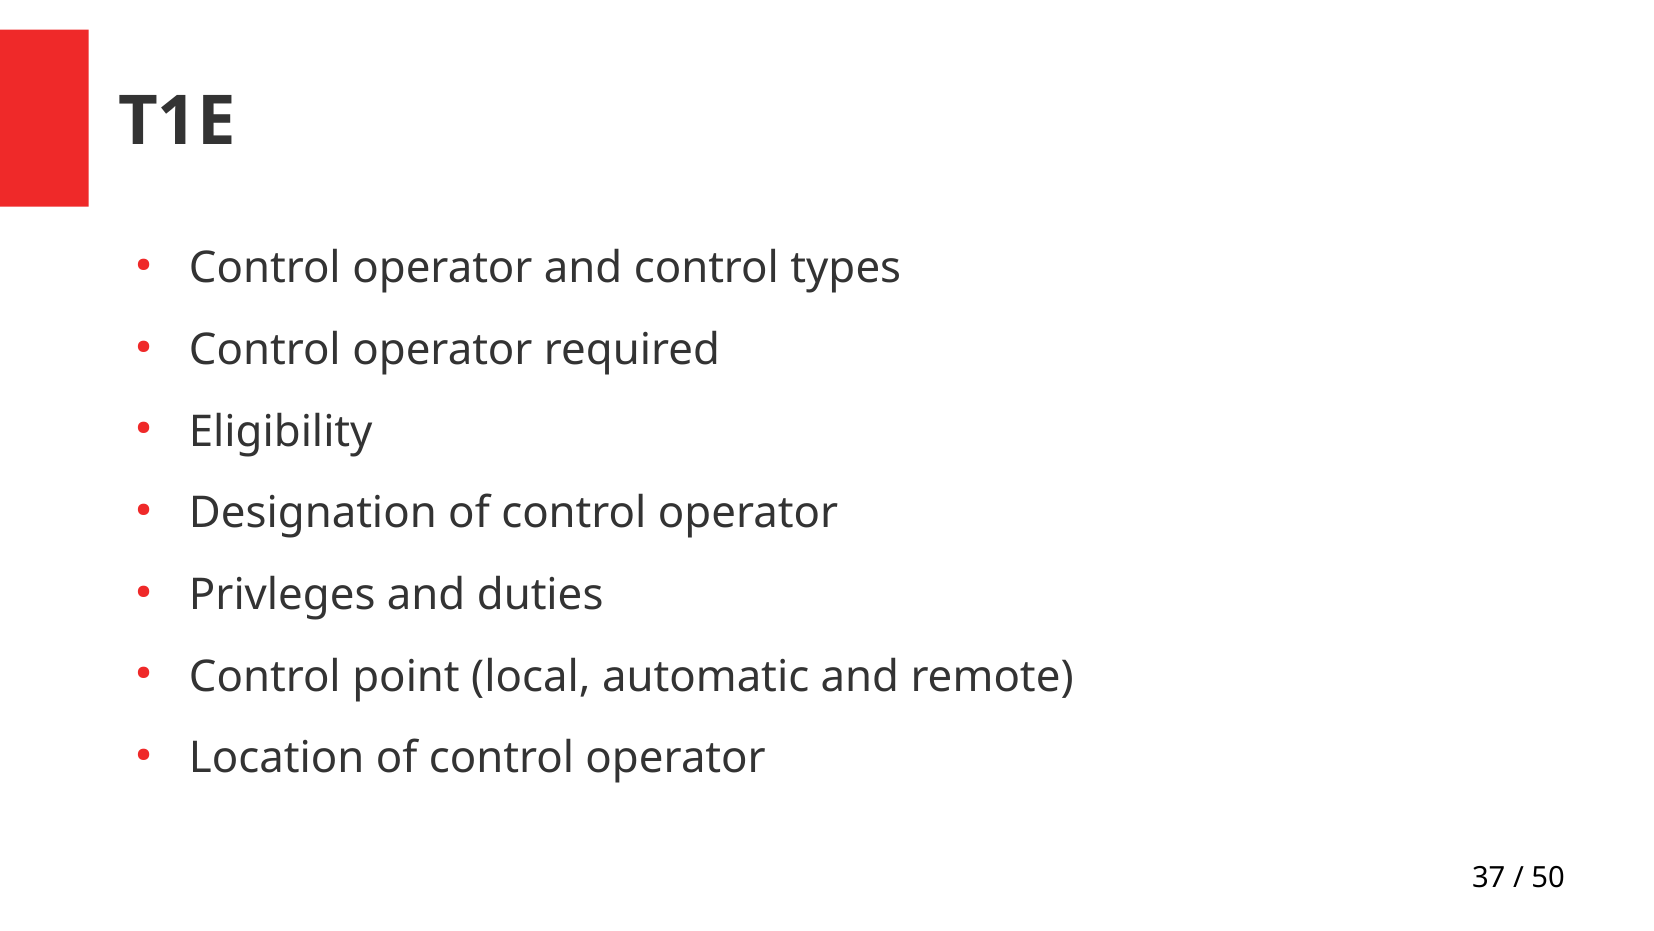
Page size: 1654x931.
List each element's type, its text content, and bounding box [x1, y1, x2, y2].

title T1E [118, 29, 1595, 207]
list Control operator and control types Control operator required Eligibility Designation of control operator Privleges and duties Control point (local, automatic and remote) Location of control operator [118, 236, 1595, 798]
